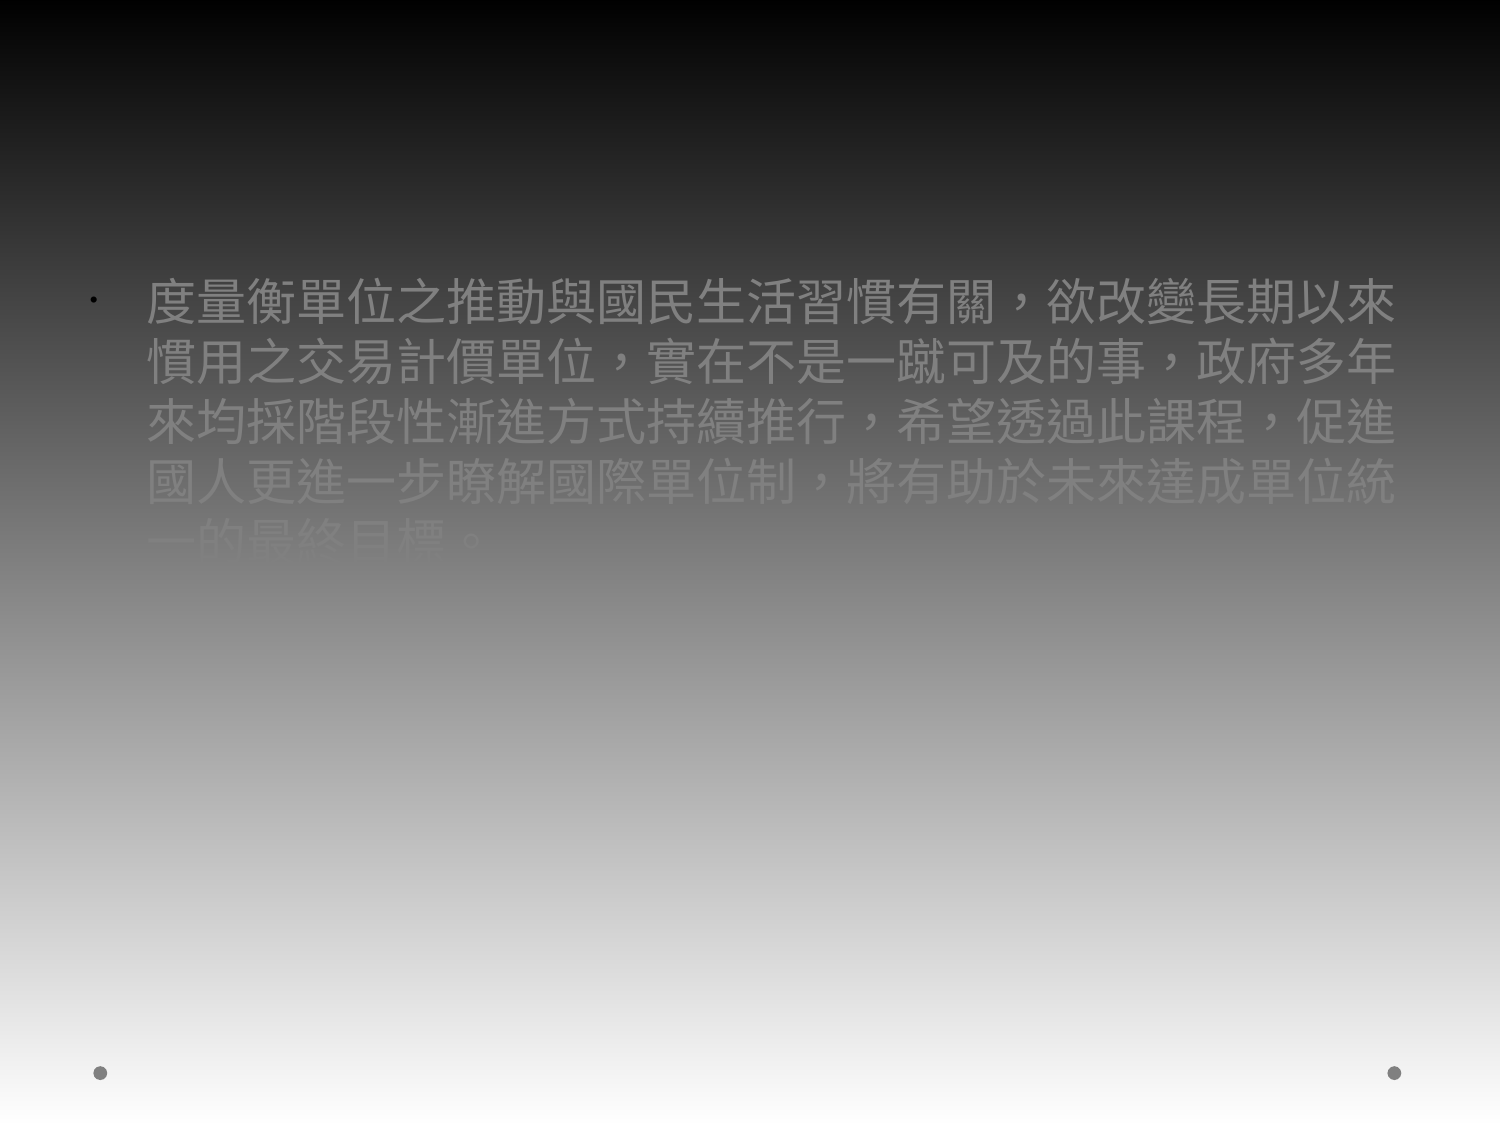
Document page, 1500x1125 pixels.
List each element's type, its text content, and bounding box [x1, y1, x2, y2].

list 度量衡單位之推動與國民生活習慣有關，欲改變長期以來慣用之交易計價單位，實在不是一蹴可及的事，政府多年來均採階段性漸進方式持續推行，希望透過此課程，促進國人更進一步瞭解國際單位制，將有助於未來達成單位統一的最終目標。 [75, 262, 1425, 1005]
